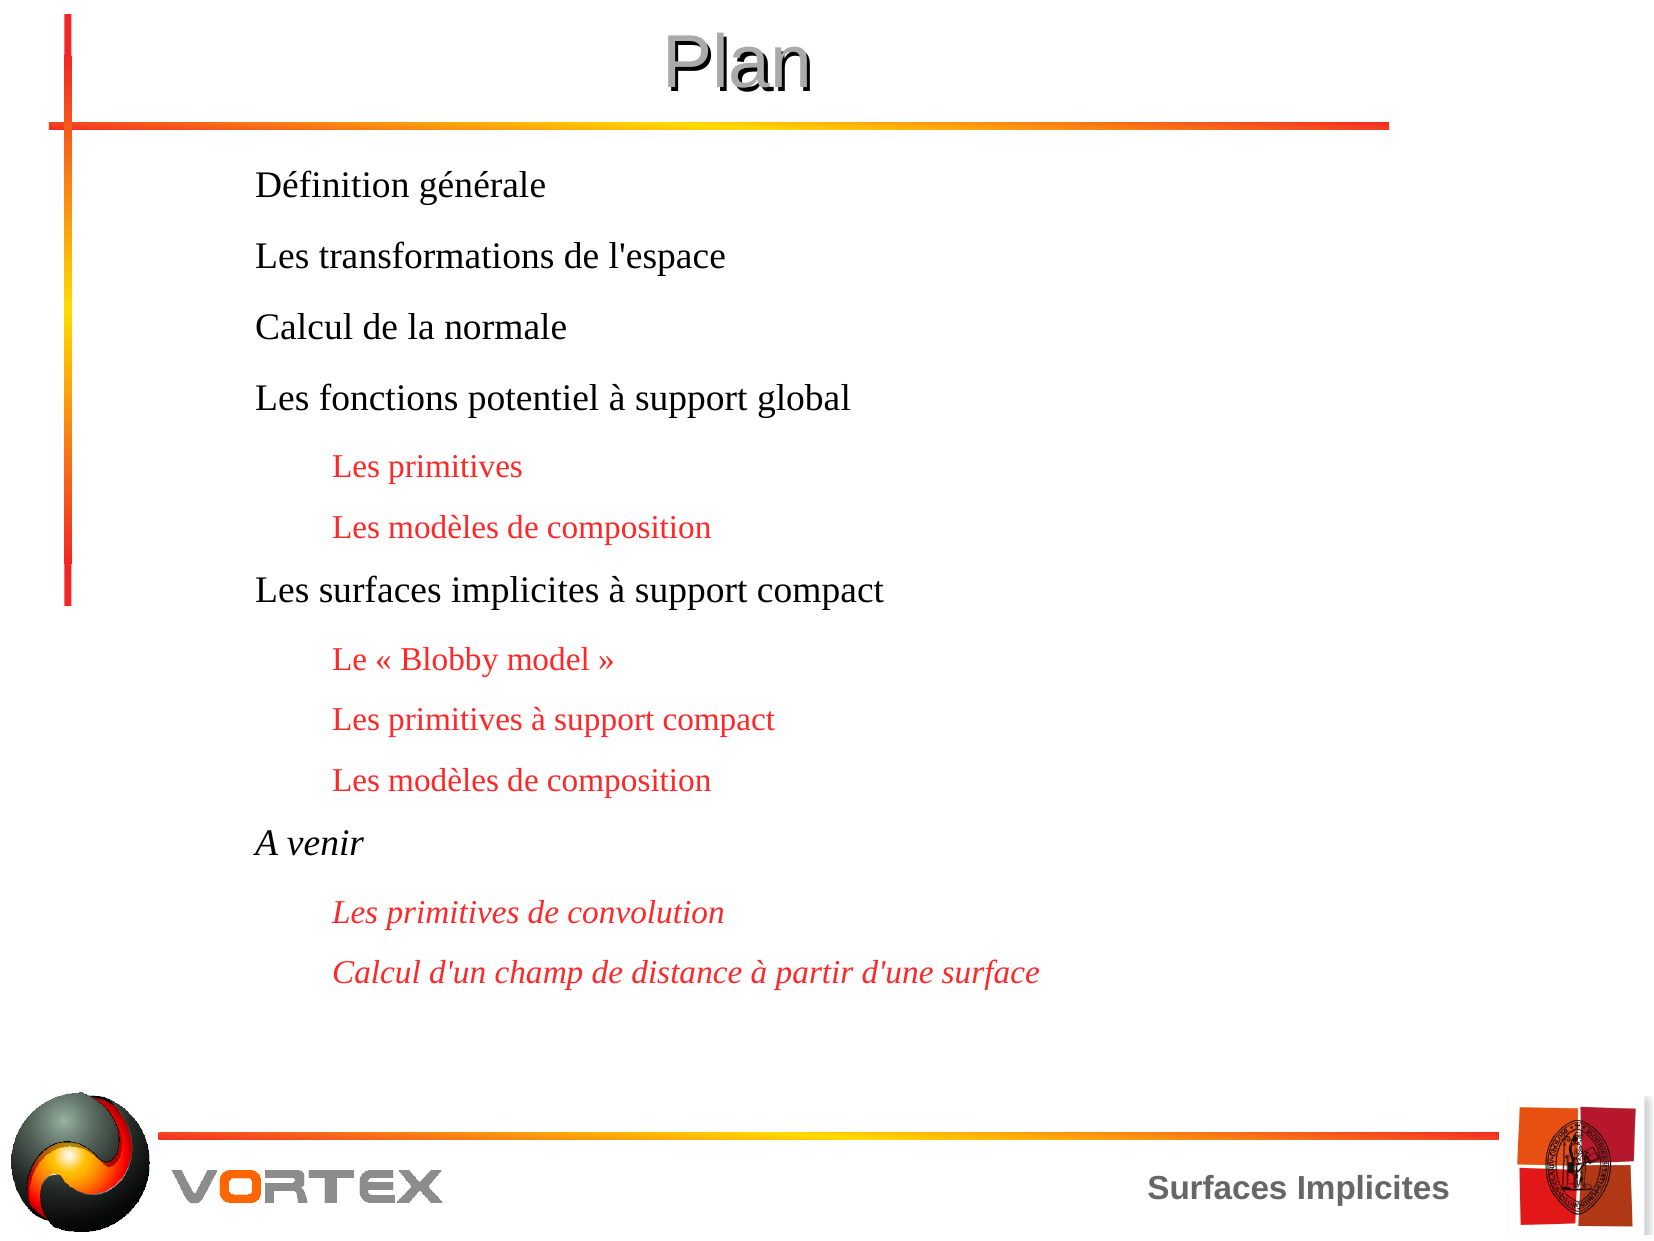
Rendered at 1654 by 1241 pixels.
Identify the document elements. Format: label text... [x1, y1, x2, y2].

picture [11, 1092, 443, 1232]
list Définition générale Les transformations de l'espace Calcul de la normale Les fonctions potentiel à support global Les primitives Les modèles de composition Les surfaces implicites à support compact Le « Blobby model » Les primitives à support compact Les modèles de composition A venir Les primitives de convolution Calcul d'un champ de distance à partir d'une surface [237, 163, 1502, 1106]
picture [1505, 1096, 1653, 1235]
title Plan [82, 4, 1392, 120]
